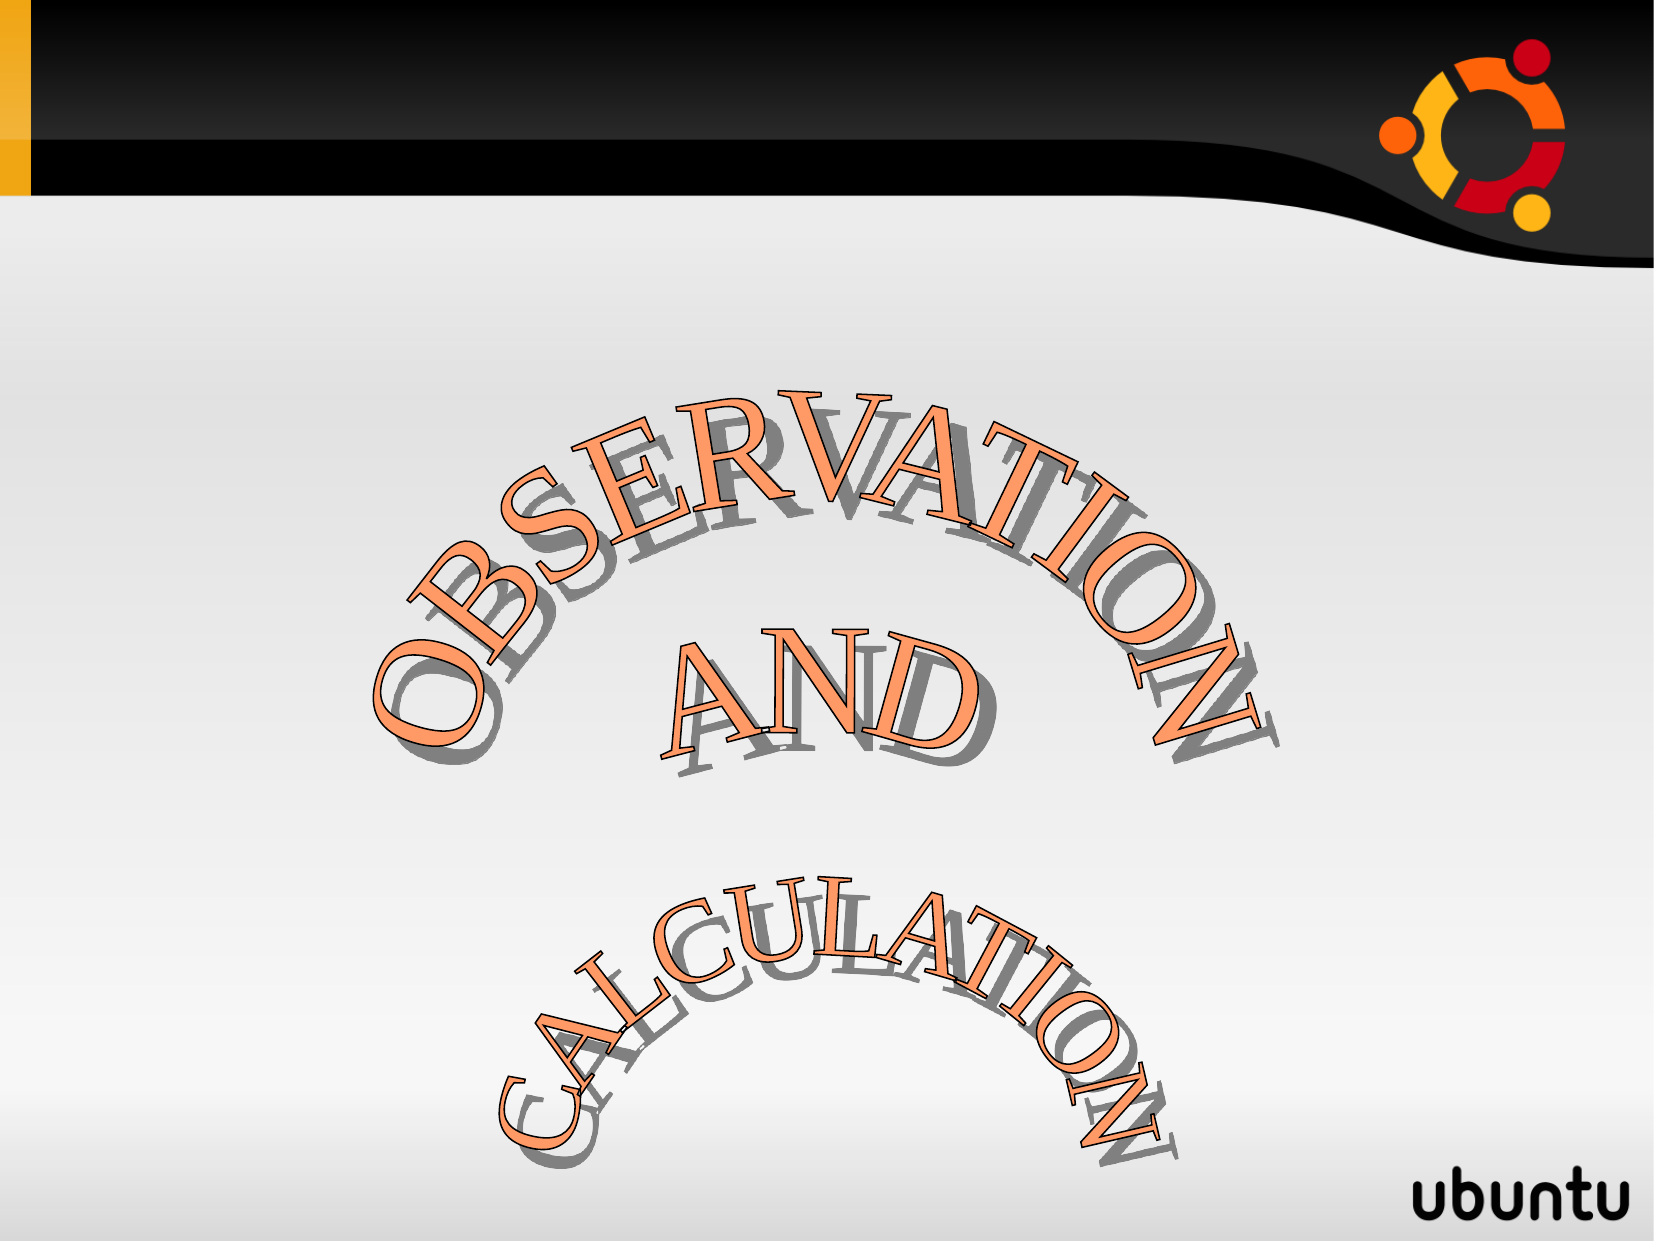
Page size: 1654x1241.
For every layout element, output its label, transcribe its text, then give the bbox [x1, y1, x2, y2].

text_box CALCULATION [1066, 1062, 1160, 1148]
text_box OBSERVATION [571, 416, 691, 546]
text_box OBSERVATION [778, 390, 892, 502]
text_box OBSERVATION [676, 398, 795, 512]
text_box OBSERVATION [1031, 472, 1129, 583]
text_box CALCULATION [813, 876, 1037, 999]
text_box CALCULATION [499, 951, 671, 1150]
text_box AND [660, 629, 869, 760]
text_box OBSERVATION [1127, 623, 1261, 746]
text_box OBSERVATION [407, 541, 537, 666]
text_box OBSERVATION [501, 465, 599, 584]
text_box CALCULATION [723, 877, 804, 963]
text_box CALCULATION [653, 897, 735, 983]
text_box OBSERVATION [1083, 532, 1196, 645]
picture [0, 0, 1654, 1241]
text_box AND [861, 631, 979, 749]
text_box OBSERVATION [373, 639, 484, 747]
text_box CALCULATION [999, 945, 1073, 1026]
text_box OBSERVATION [859, 405, 1079, 548]
text_box CALCULATION [1036, 991, 1119, 1074]
